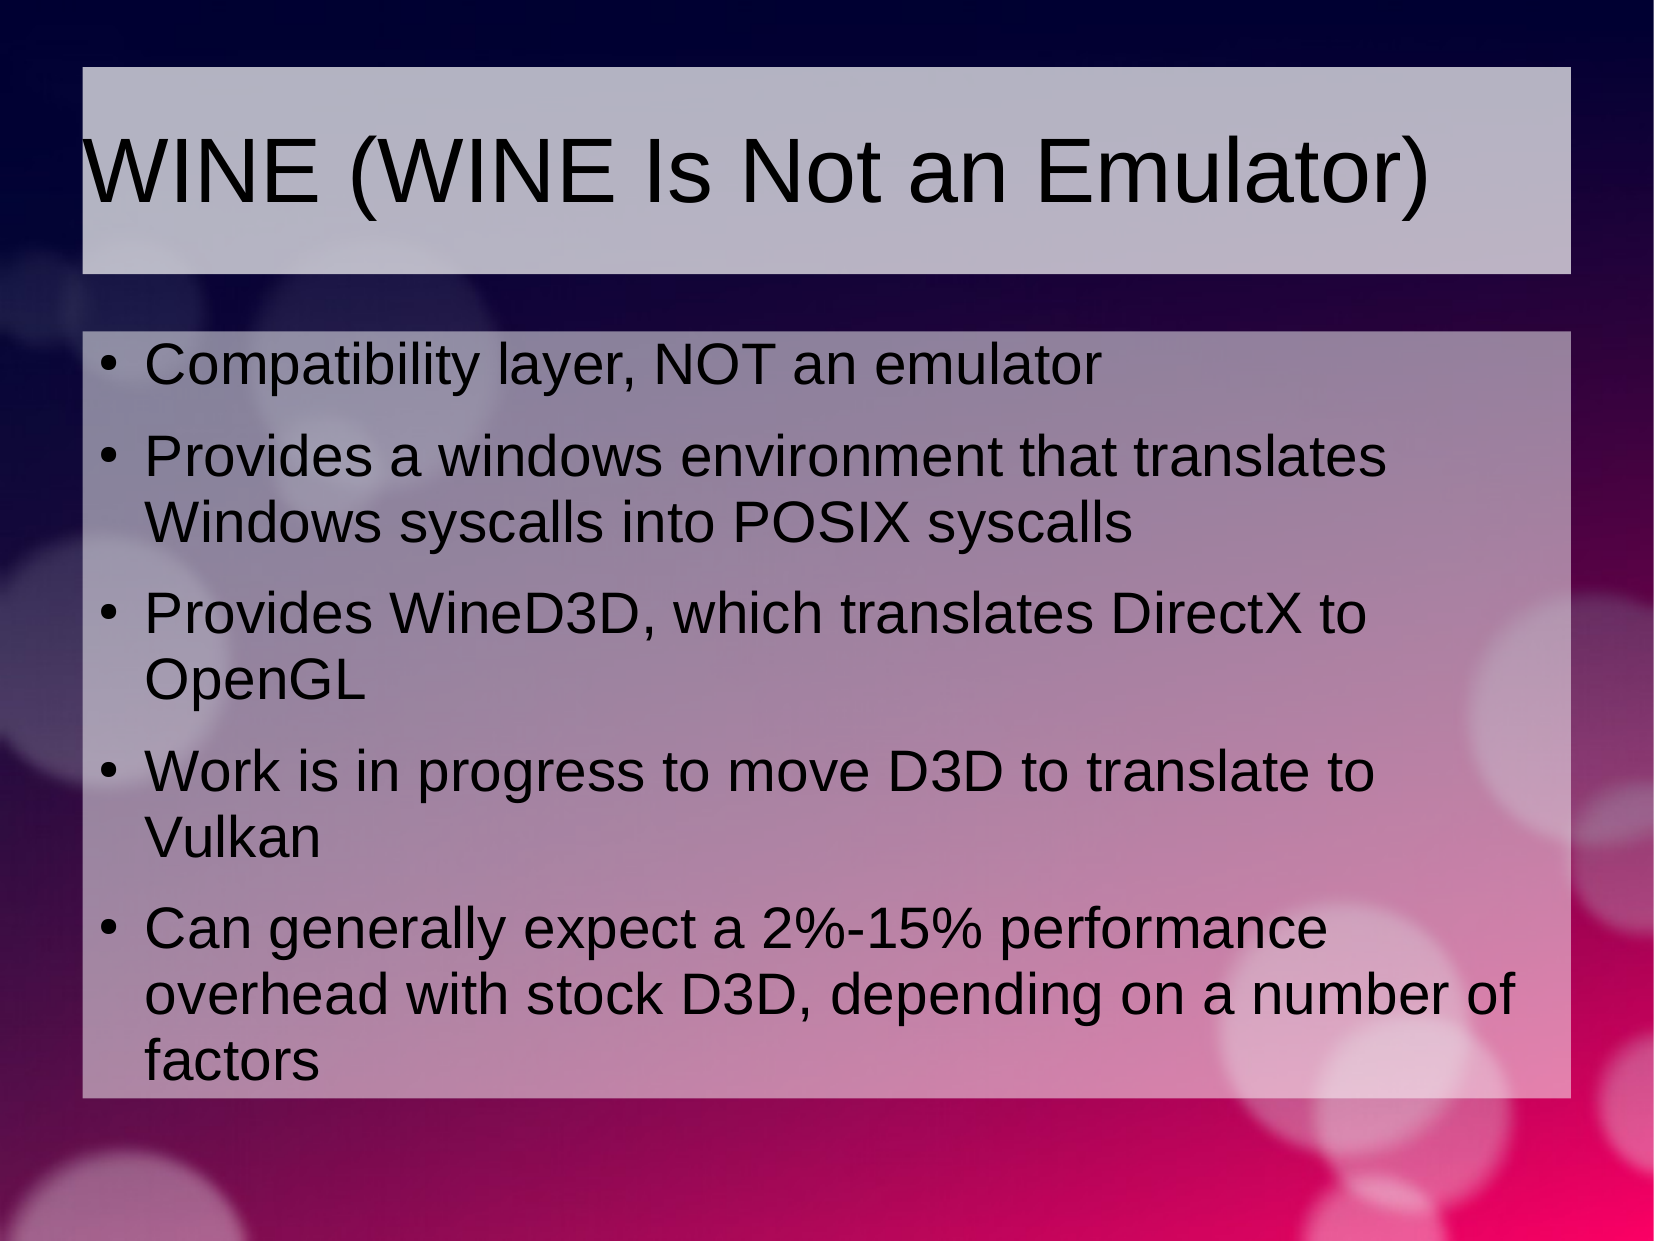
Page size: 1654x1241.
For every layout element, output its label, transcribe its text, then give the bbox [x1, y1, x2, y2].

picture [0, 0, 1654, 1241]
title WINE (WINE Is Not an Emulator) [82, 67, 1571, 275]
list Compatibility layer, NOT an emulator Provides a windows environment that translates Windows syscalls into POSIX syscalls Provides WineD3D, which translates DirectX to OpenGL Work is in progress to move D3D to translate to Vulkan Can generally expect a 2%-15% performance overhead with stock D3D, depending on a number of factors [82, 331, 1571, 1099]
